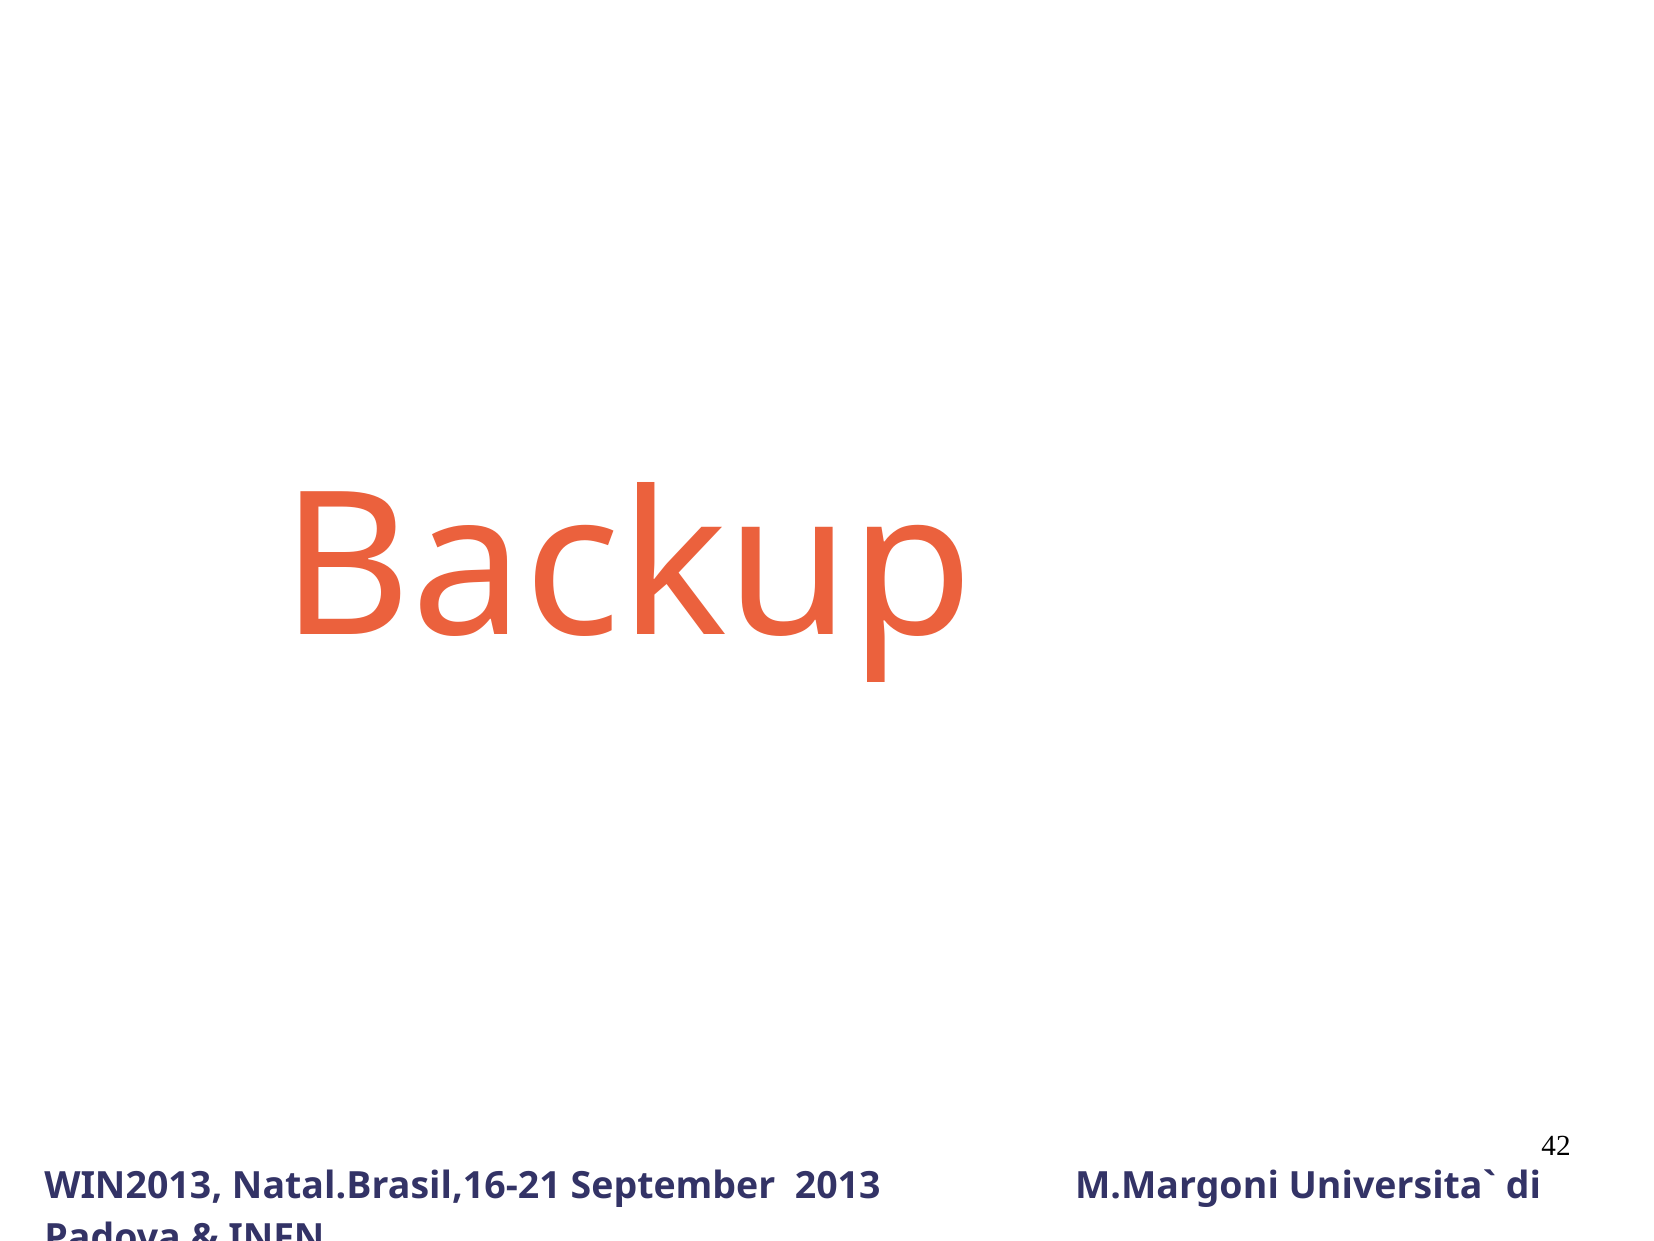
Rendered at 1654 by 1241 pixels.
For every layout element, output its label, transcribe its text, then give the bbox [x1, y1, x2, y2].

text_box WIN2013, Natal.Brasil,16-21 September 2013 M.Margoni Universita` di Padova & INFN [29, 1151, 1625, 1225]
text_box Backup [59, 413, 1595, 728]
